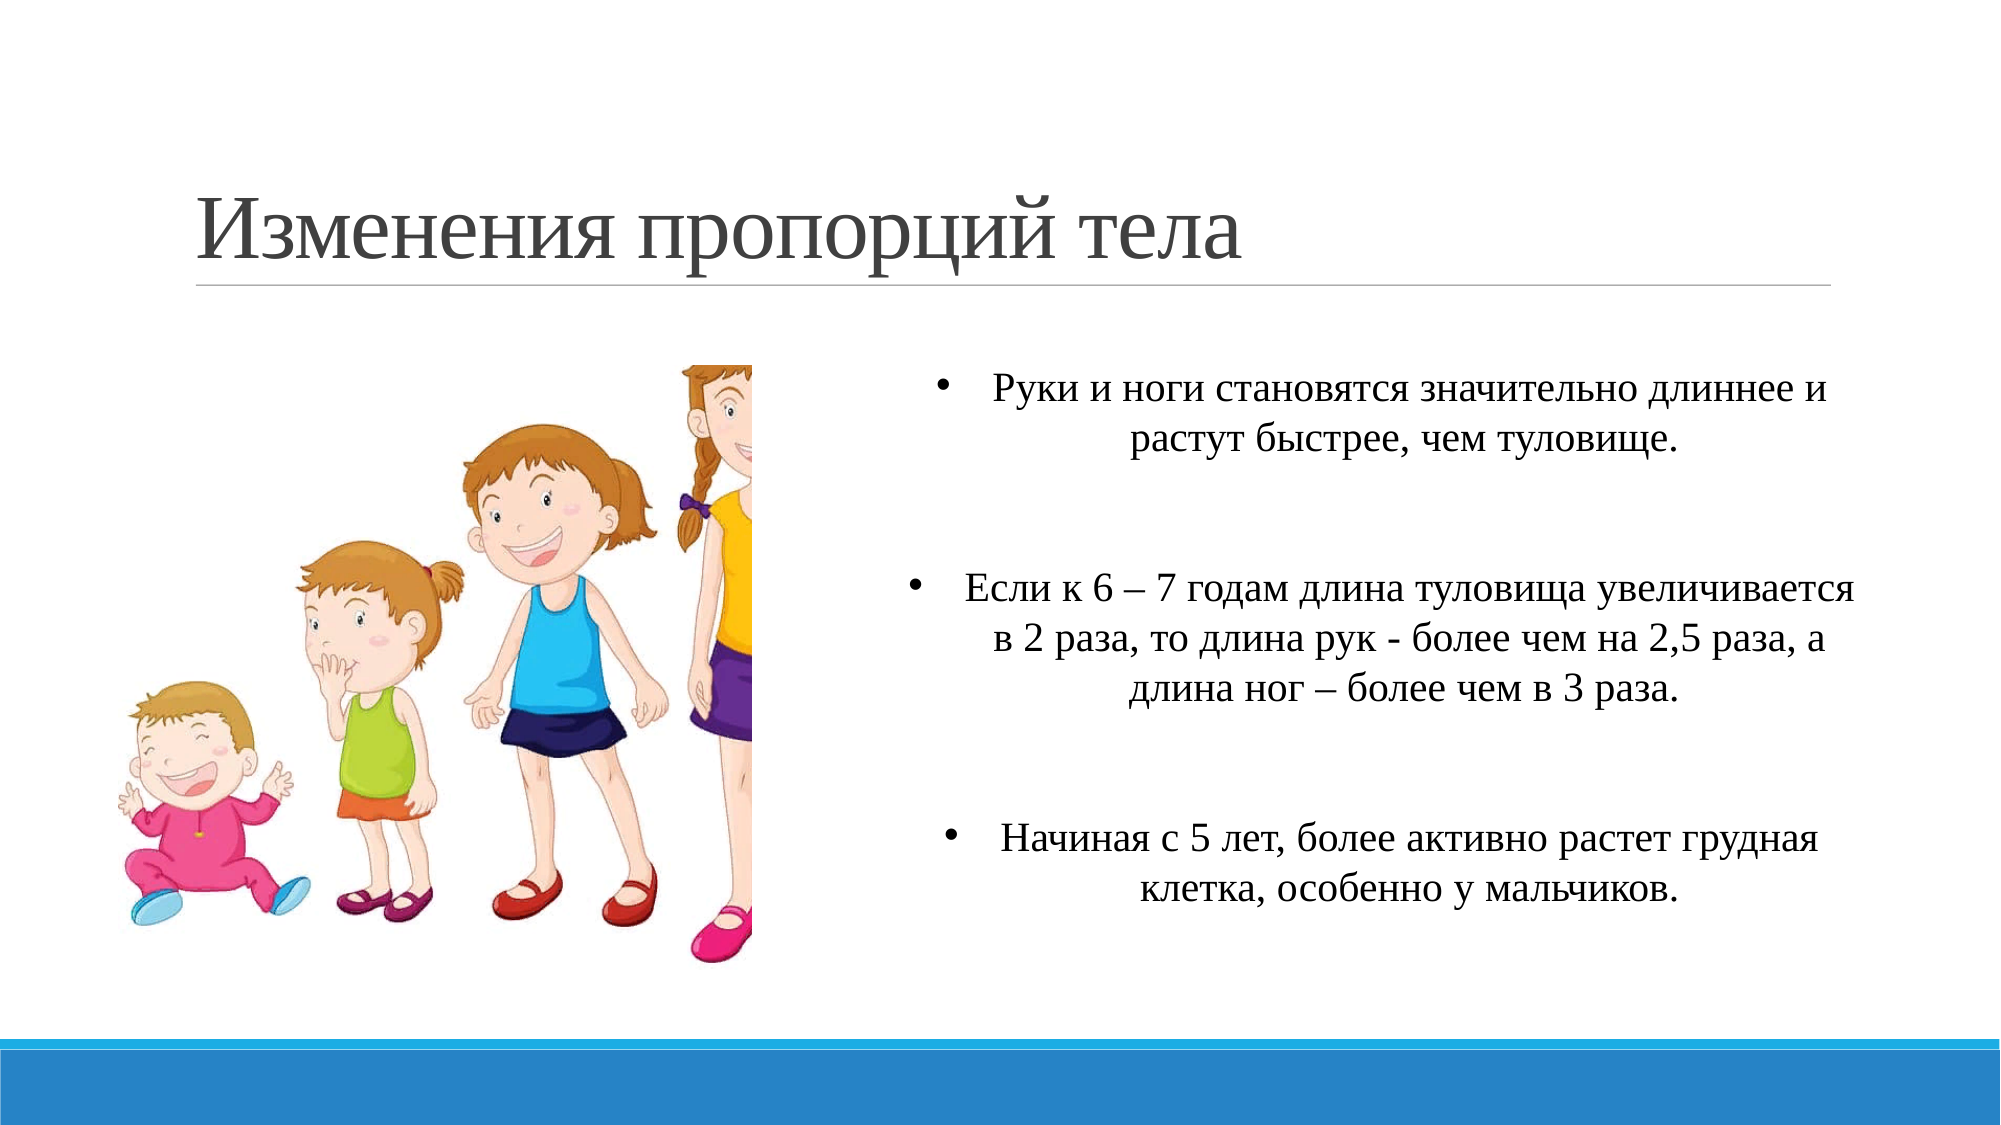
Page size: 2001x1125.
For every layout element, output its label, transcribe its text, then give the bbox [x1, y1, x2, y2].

picture [118, 365, 752, 981]
title Изменения пропорций тела [180, 47, 1830, 285]
text_box Руки и ноги становятся значительно длиннее и растут быстрее, чем туловище. Если к 6 – 7 годам длина туловища увеличивается в 2 раза, то длина рук - более чем на 2,5 раза, а длина ног – более чем в 3 раза. Начиная с 5 лет, более активно растет грудная клетка, особенно у мальчиков. [881, 352, 1882, 918]
